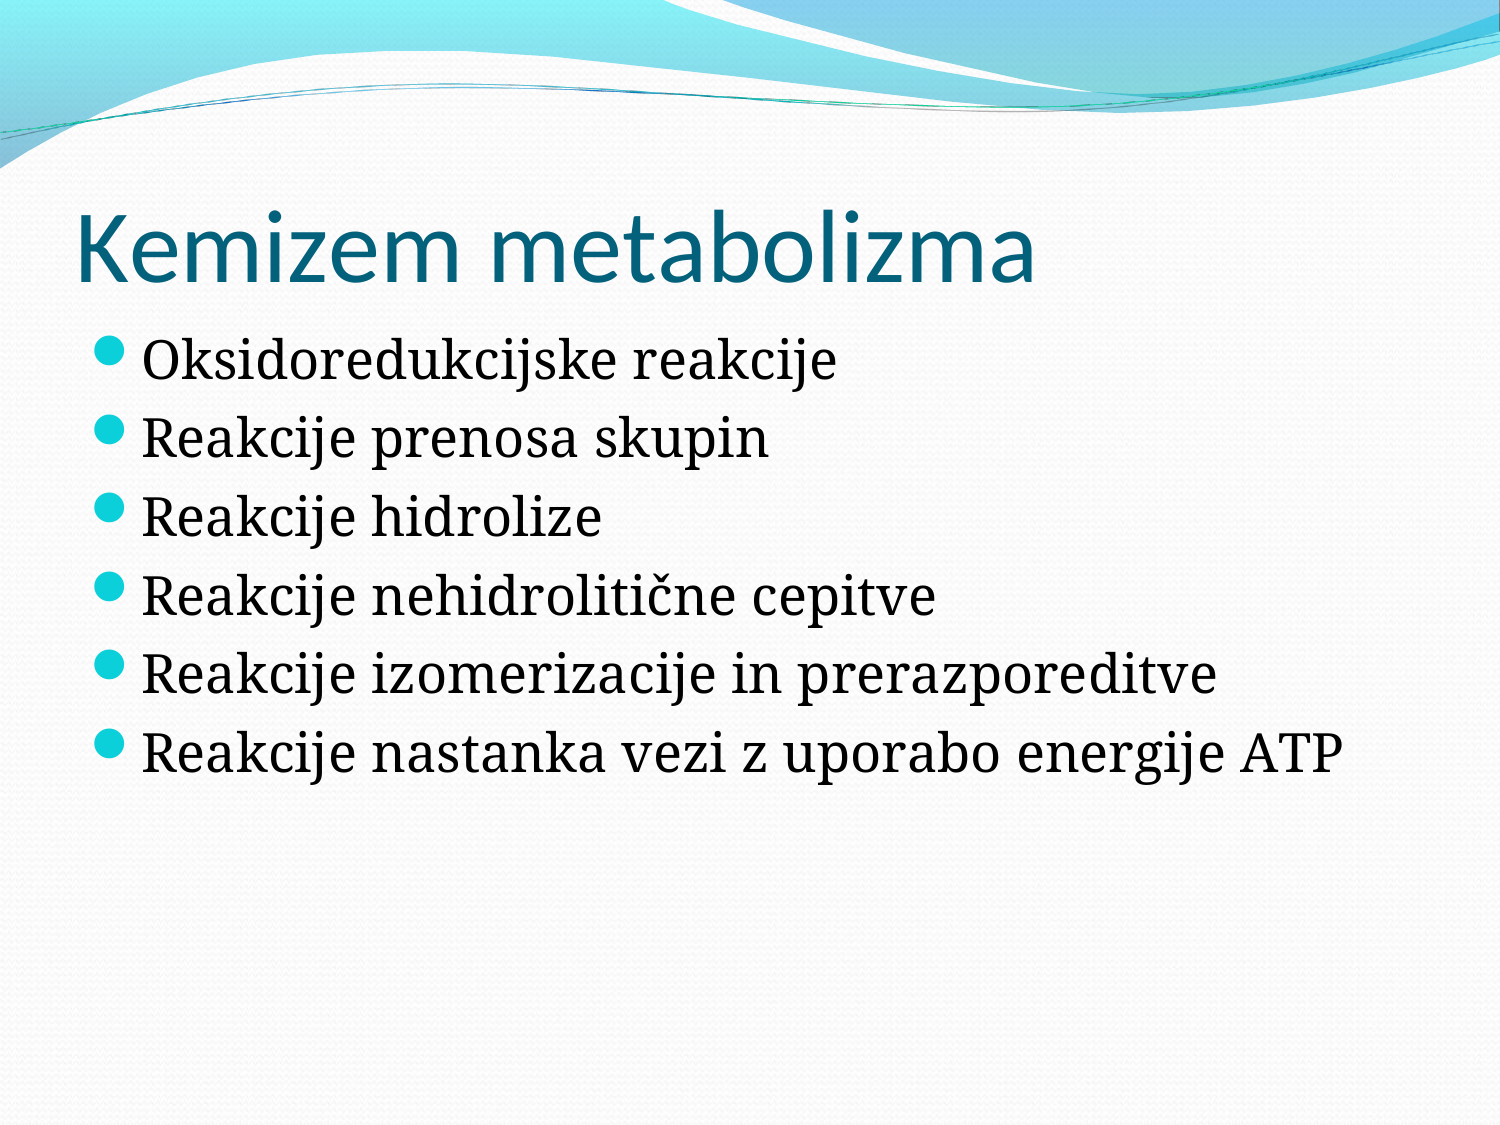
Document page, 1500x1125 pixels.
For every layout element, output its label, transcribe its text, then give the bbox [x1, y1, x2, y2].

list Oksidoredukcijske reakcije Reakcije prenosa skupin Reakcije hidrolize Reakcije nehidrolitične cepitve Reakcije izomerizacije in prerazporeditve Reakcije nastanka vezi z uporabo energije ATP [75, 317, 1426, 1038]
picture [0, 0, 1500, 1125]
title Kemizem metabolizma [75, 115, 1426, 304]
